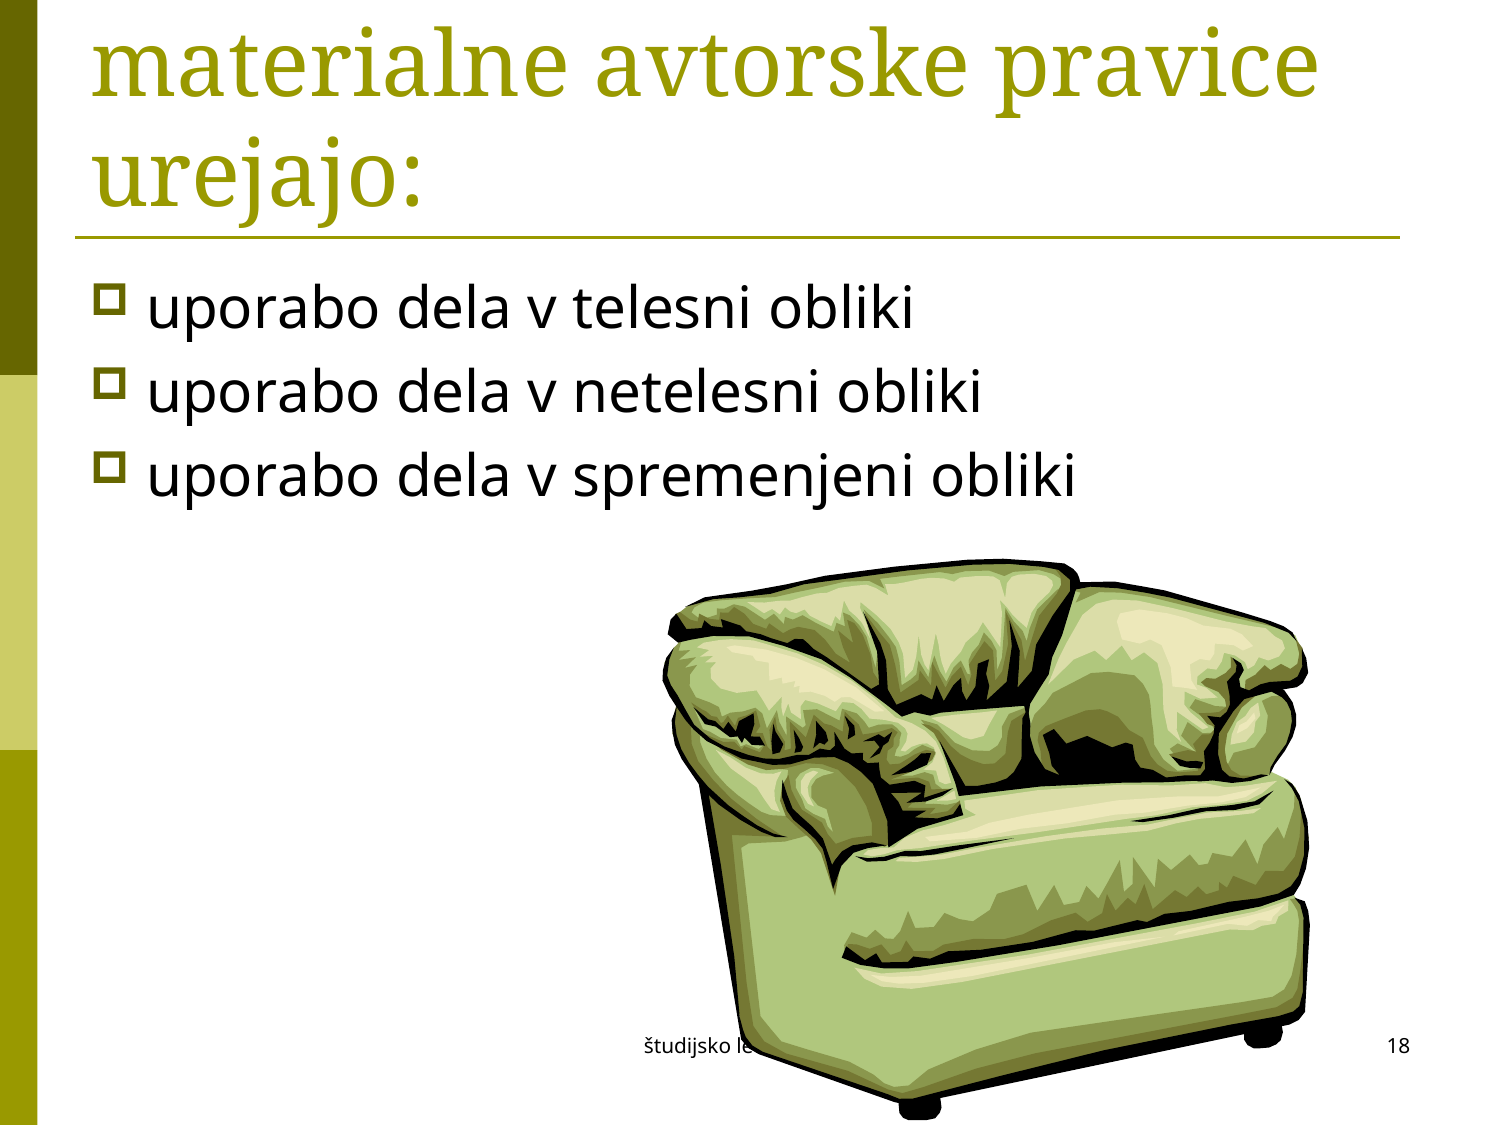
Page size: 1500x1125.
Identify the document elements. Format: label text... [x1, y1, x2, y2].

list uporabo dela v telesni obliki uporabo dela v netelesni obliki uporabo dela v spremenjeni obliki [75, 262, 1426, 1006]
text_box <number> [1315, 1025, 1426, 1101]
picture [662, 556, 1315, 1125]
text_box študijsko leto 2003-04 [512, 1025, 662, 1101]
title materialne avtorske pravice urejajo: [75, 45, 1426, 233]
